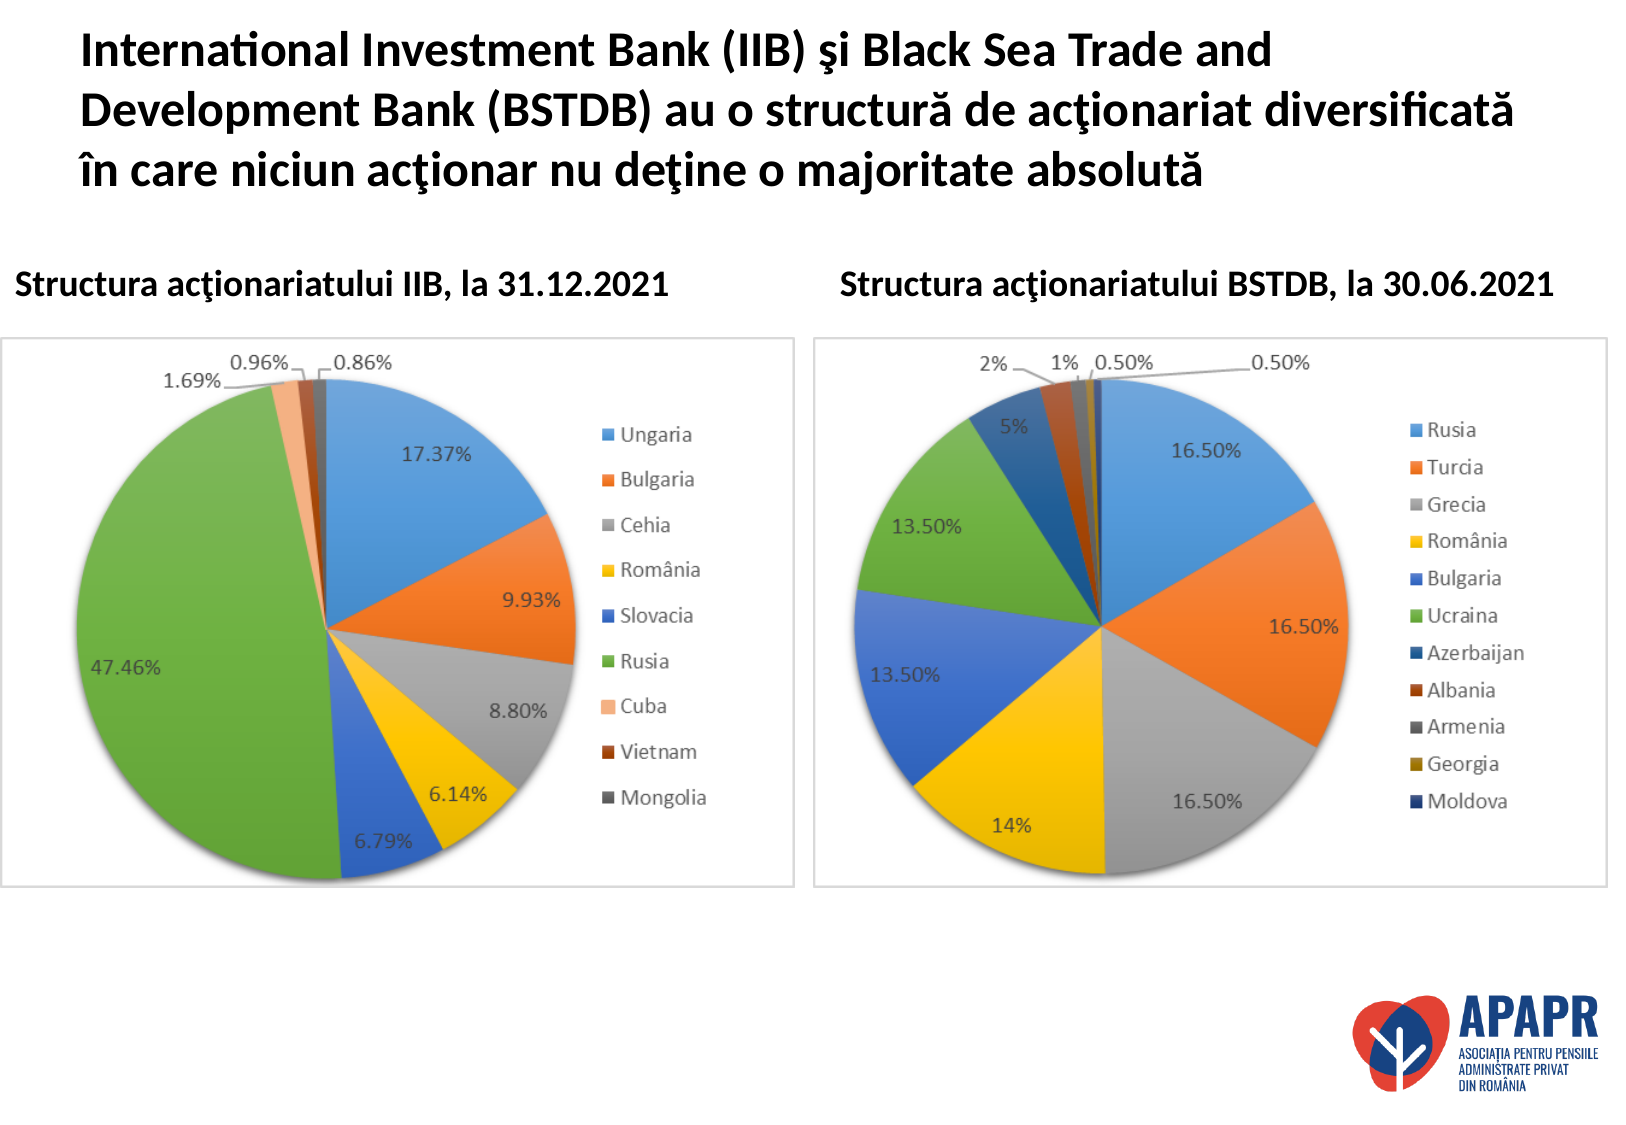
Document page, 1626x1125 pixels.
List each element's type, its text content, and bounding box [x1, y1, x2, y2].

text_box Structura acţionariatului BSTDB, la 30.06.2021 [825, 251, 1608, 312]
text_box International Investment Bank (IIB) şi Black Sea Trade and Development Bank (BSTDB) au o structură de acţionariat diversificată în care niciun acţionar nu deţine o majoritate absolută [65, 24, 1560, 188]
picture [813, 337, 1608, 888]
picture [1274, 900, 1626, 1125]
text_box Structura acţionariatului IIB, la 31.12.2021 [0, 251, 725, 312]
picture [0, 337, 795, 888]
